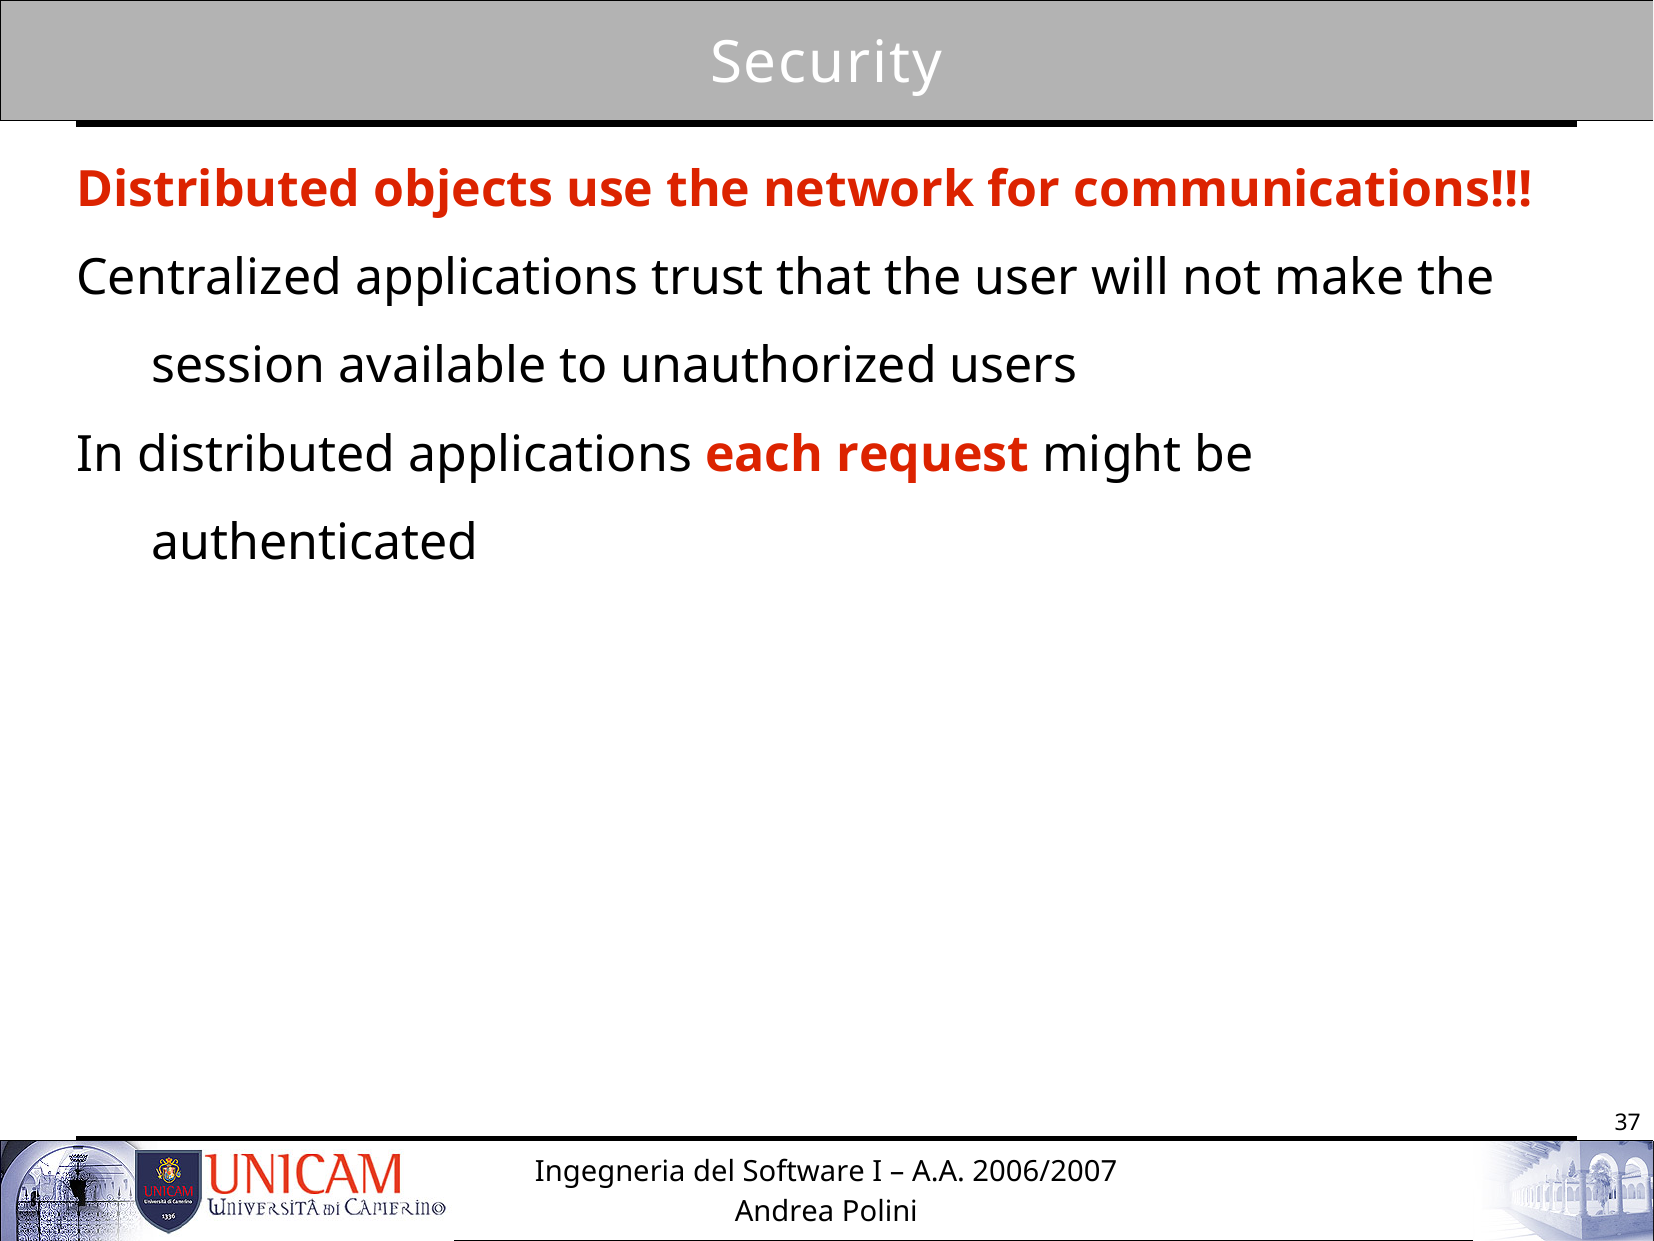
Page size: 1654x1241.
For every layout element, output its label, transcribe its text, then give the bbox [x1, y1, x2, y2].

picture [0, 1141, 454, 1241]
list Distributed objects use the network for communications!!! Centralized applications trust that the user will not make the session available to unauthorized users In distributed applications each request might be authenticated [76, 152, 1577, 671]
title Security [0, 0, 1653, 121]
picture [1473, 1141, 1654, 1241]
